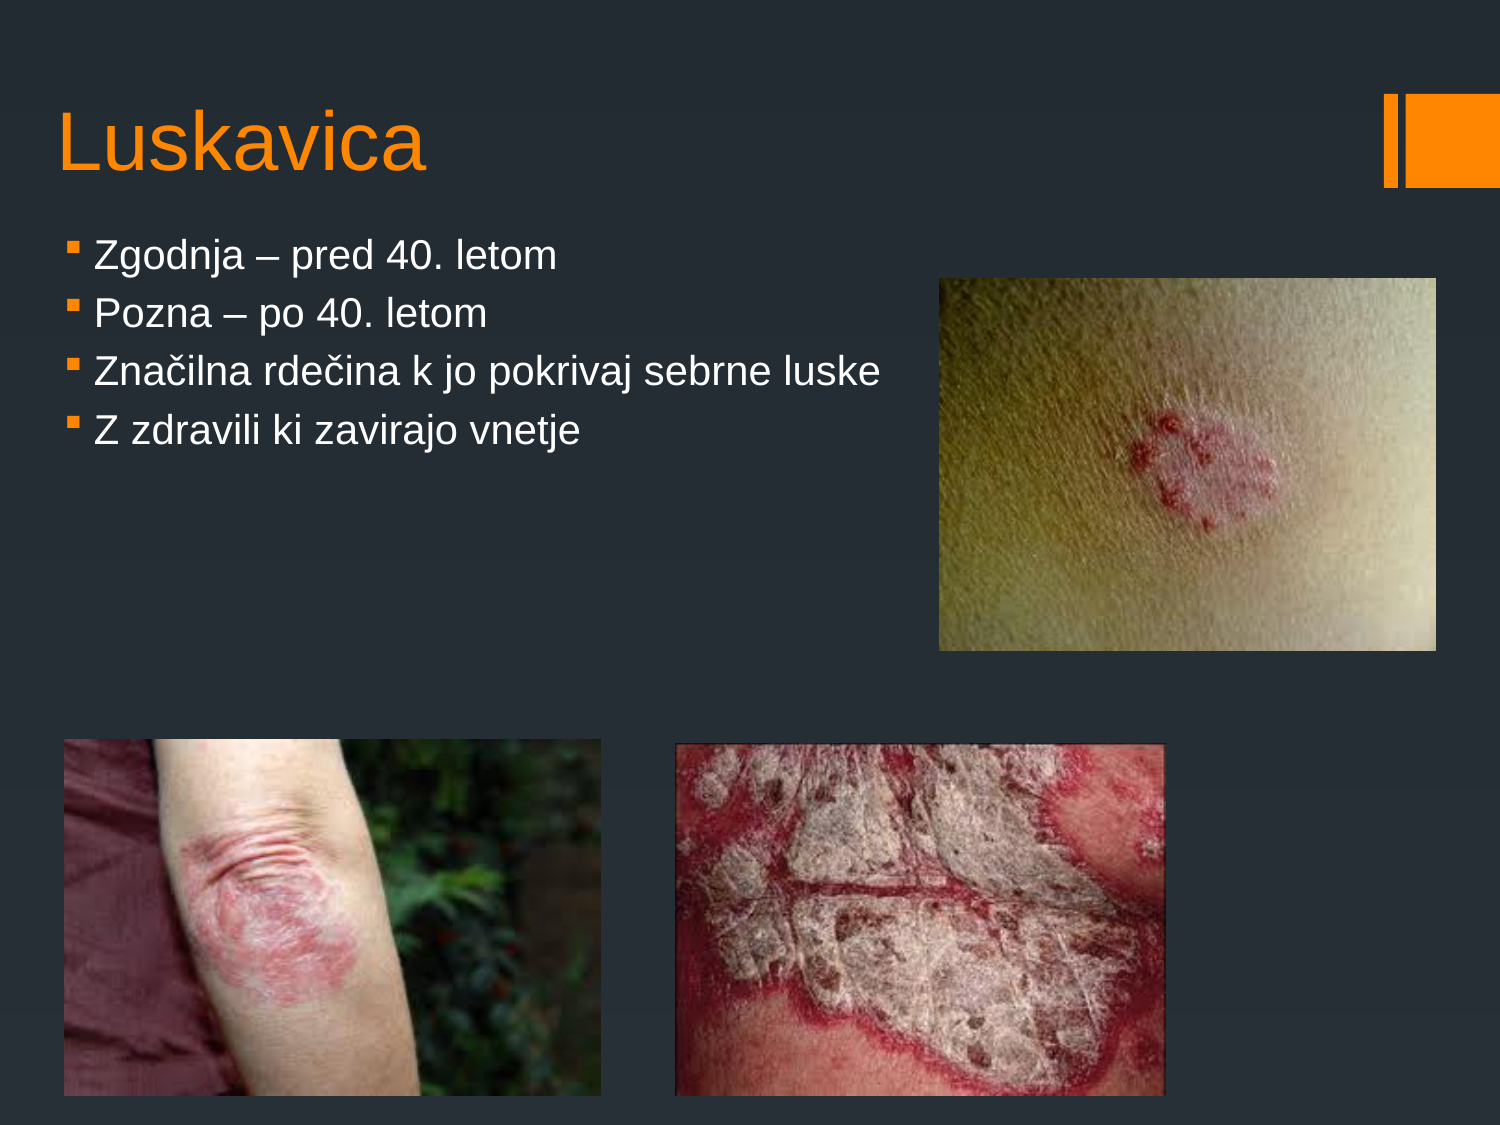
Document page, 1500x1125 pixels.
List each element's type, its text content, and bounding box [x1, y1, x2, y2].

picture [675, 743, 1166, 1096]
list Zgodnja – pred 40. letom Pozna – po 40. letom Značilna rdečina k jo pokrivaj sebrne luske Z zdravili ki zavirajo vnetje [41, 220, 1242, 506]
title Luskavica [41, 78, 1242, 195]
picture [64, 739, 601, 1096]
picture [939, 278, 1436, 651]
